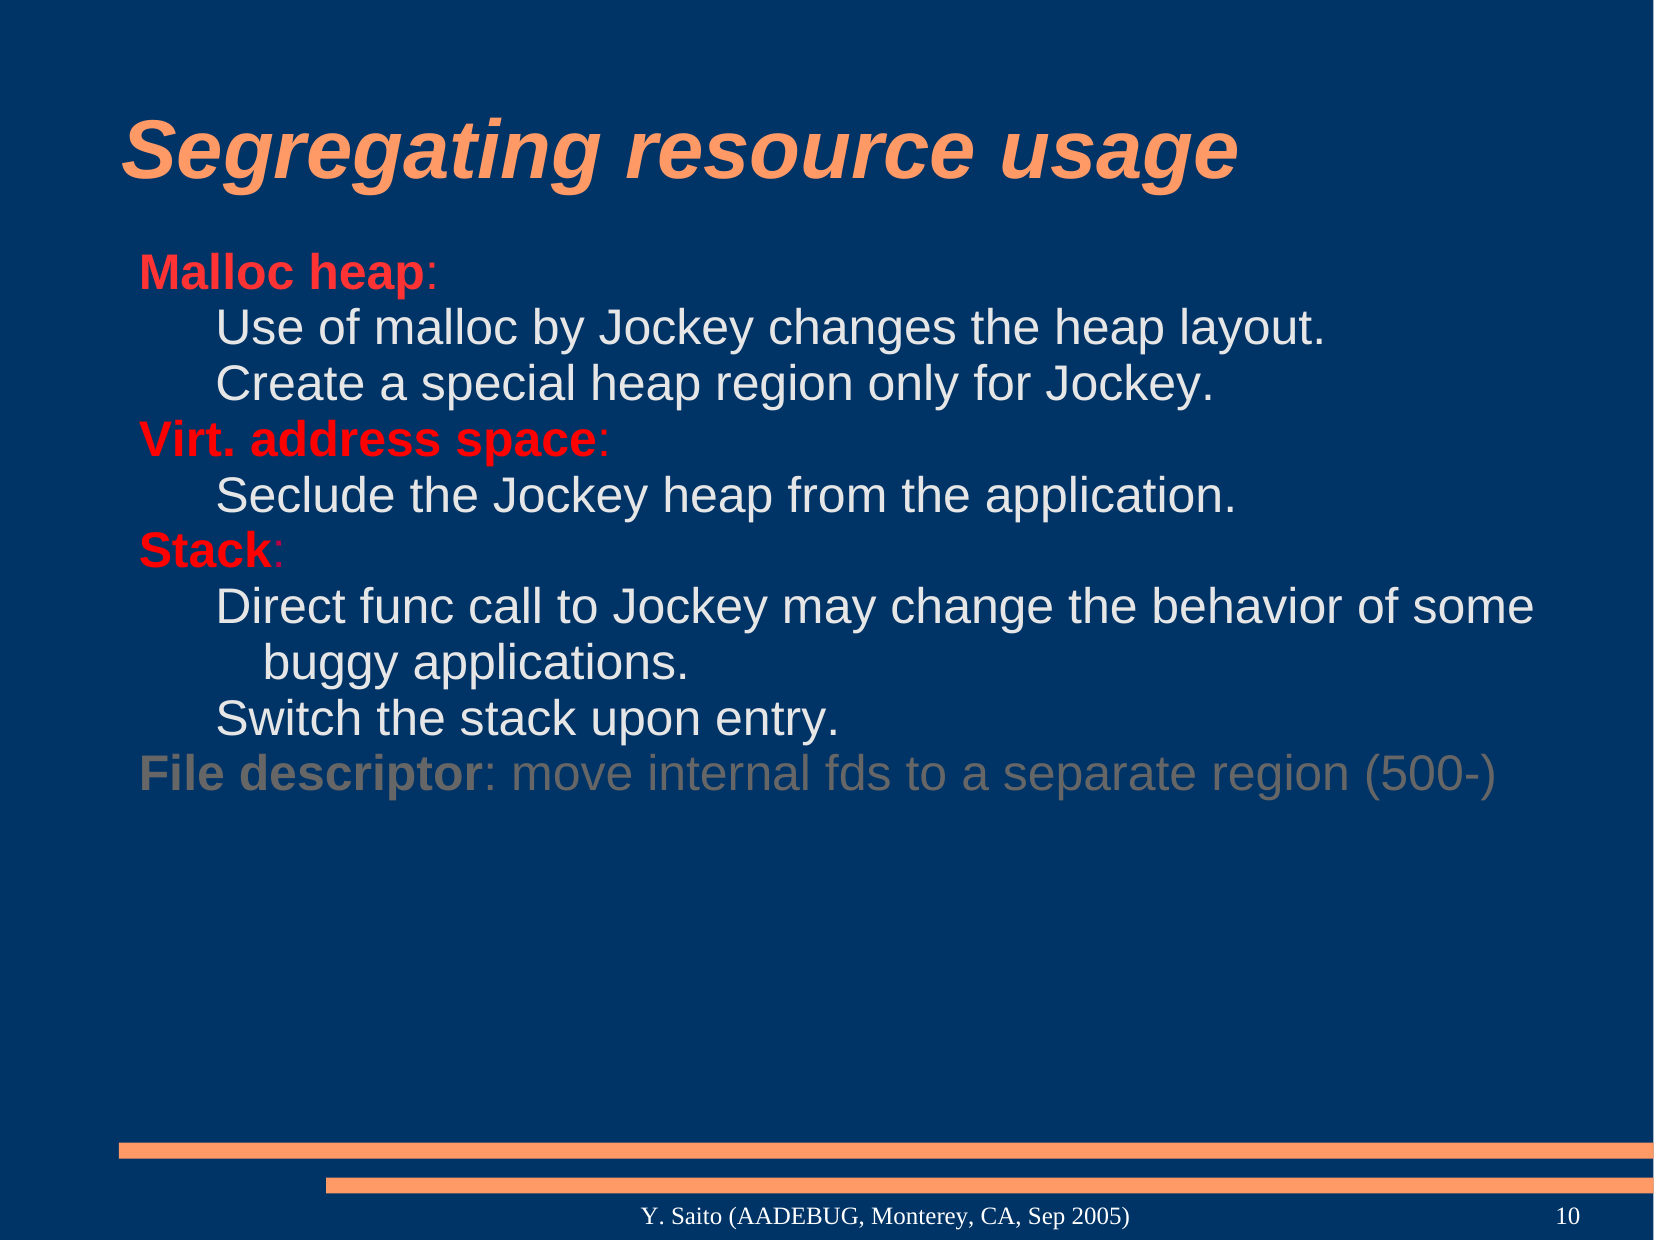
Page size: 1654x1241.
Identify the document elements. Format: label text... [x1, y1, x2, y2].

list Malloc heap: Use of malloc by Jockey changes the heap layout. Create a special heap region only for Jockey. Virt. address space: Seclude the Jockey heap from the application. Stack: Direct func call to Jockey may change the behavior of some buggy applications. Switch the stack upon entry. File descriptor: move internal fds to a separate region (500-) [120, 243, 1561, 1066]
title Segregating resource usage [121, 46, 1534, 243]
